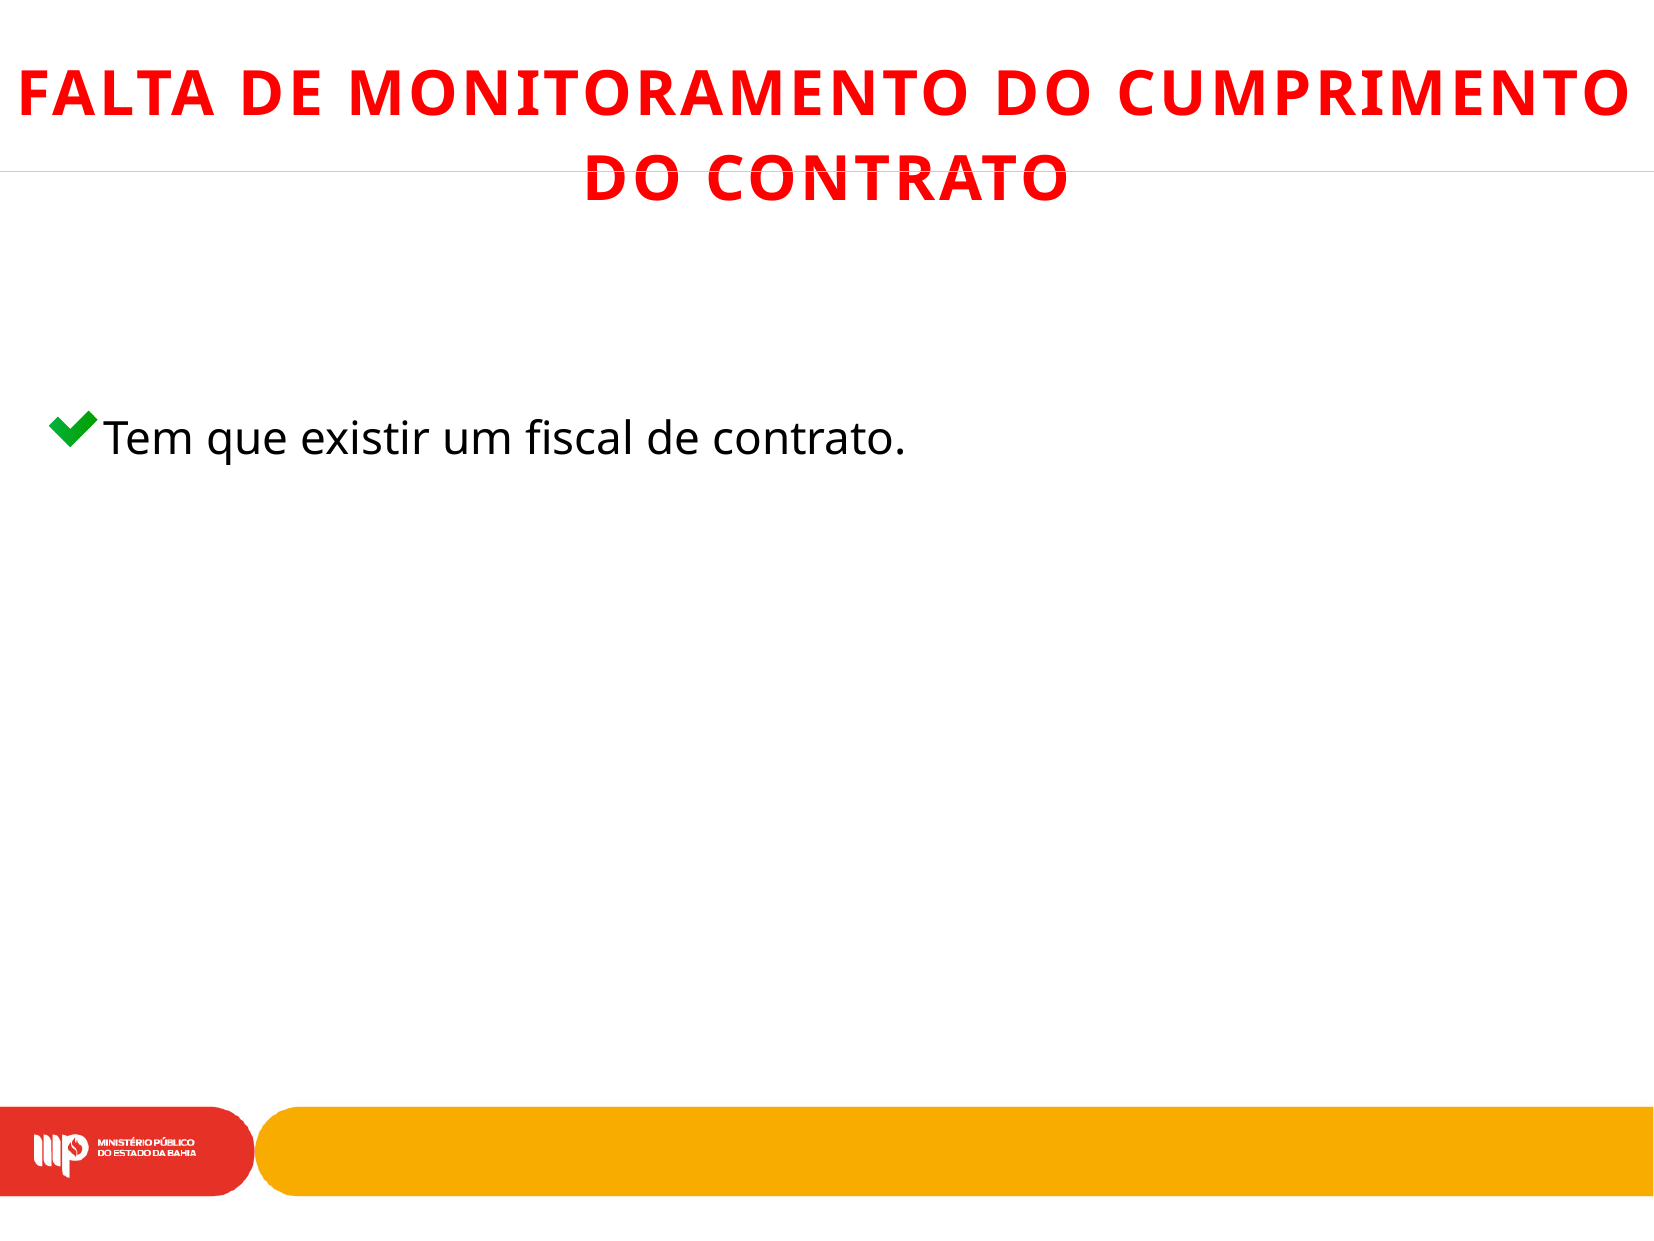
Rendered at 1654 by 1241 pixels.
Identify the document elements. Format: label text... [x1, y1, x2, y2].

text_box Tem que existir um fiscal de contrato. [88, 397, 1589, 578]
text_box FALTA DE MONITORAMENTO DO CUMPRIMENTO DO CONTRATO [0, 41, 1654, 171]
picture [0, 1101, 1654, 1241]
text_box FALTA DE MONITORAMENTO DO CUMPRIMENTO DO CONTRATO [0, 172, 1654, 214]
picture [47, 409, 88, 449]
